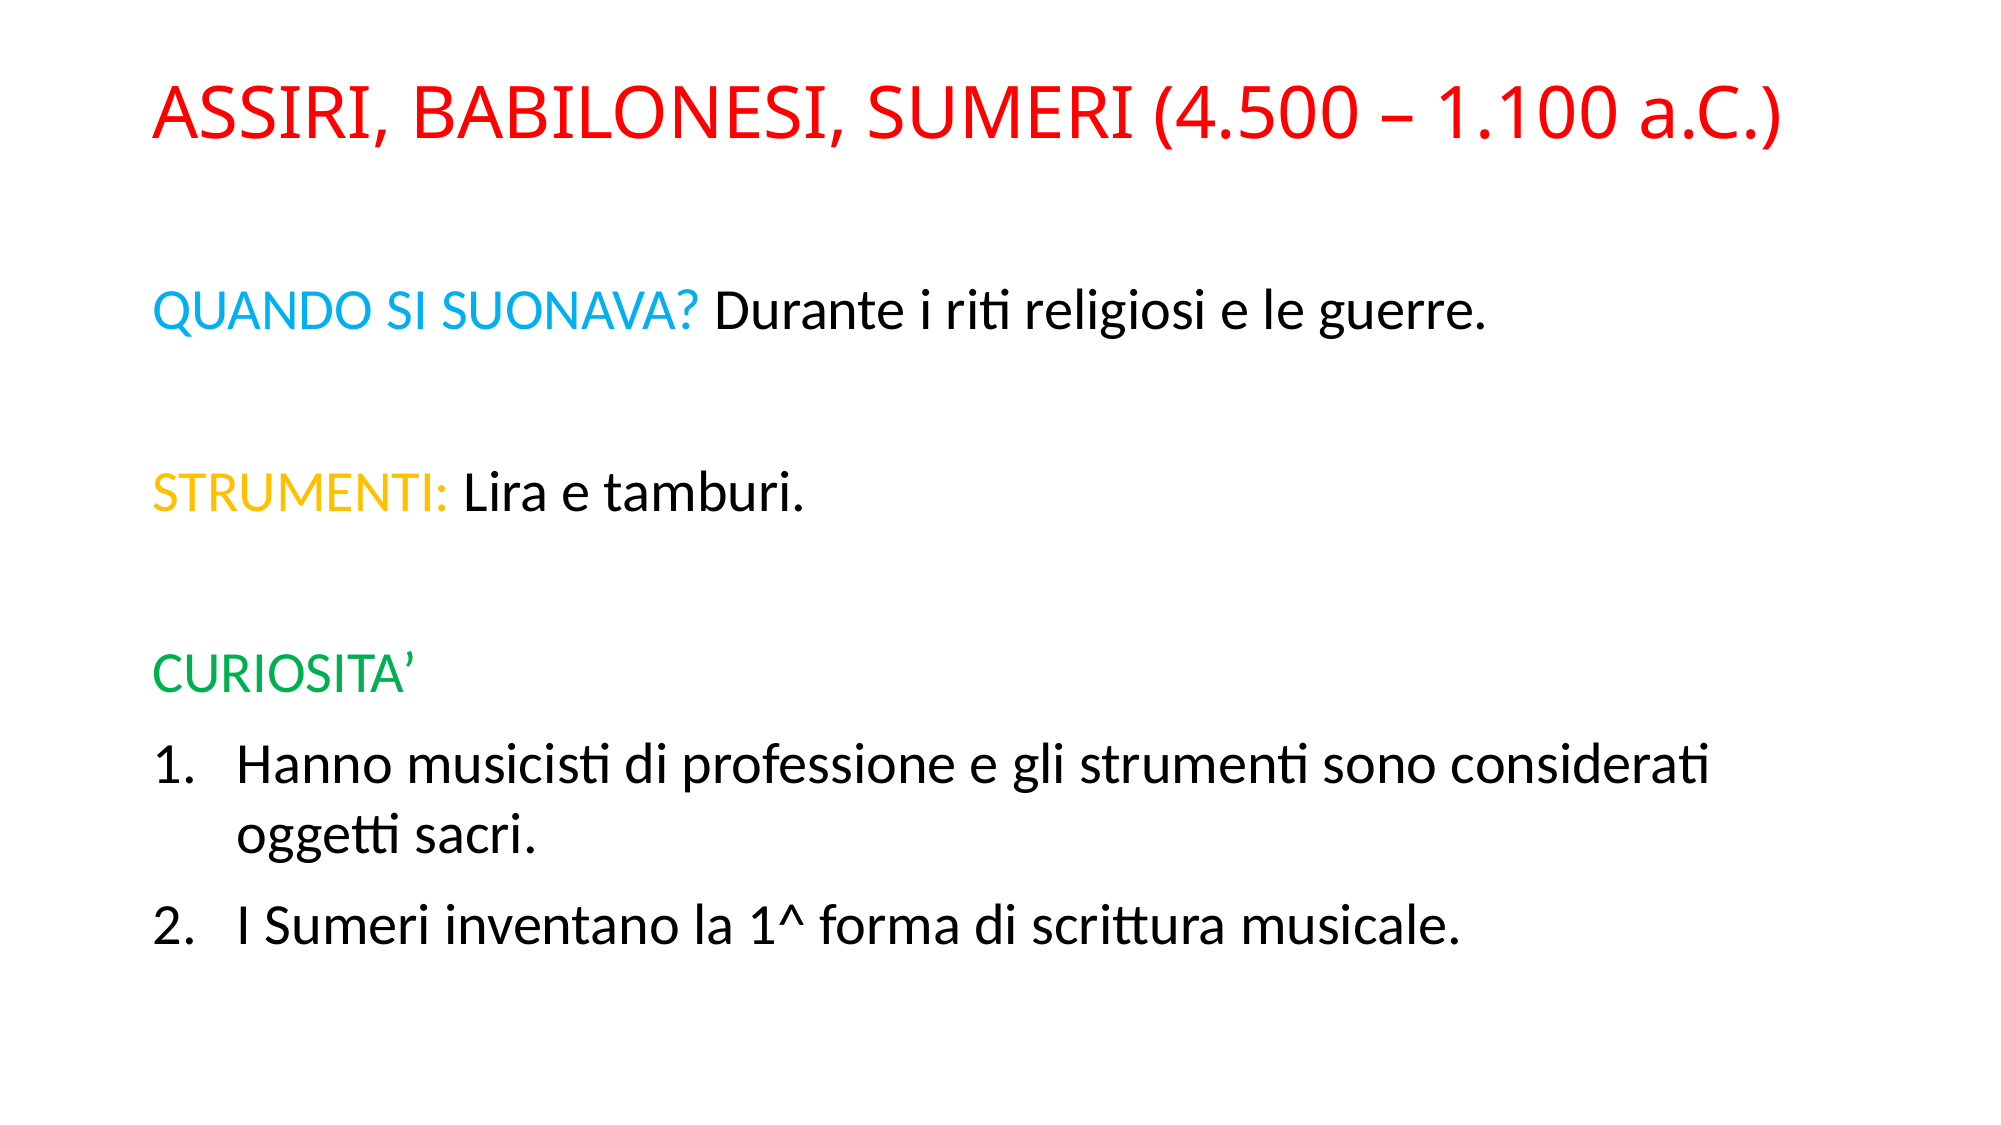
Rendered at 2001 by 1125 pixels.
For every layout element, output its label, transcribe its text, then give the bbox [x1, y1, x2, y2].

list QUANDO SI SUONAVA? Durante i riti religiosi e le guerre. STRUMENTI: Lira e tamburi. CURIOSITA’ Hanno musicisti di professione e gli strumenti sono considerati oggetti sacri. I Sumeri inventano la 1^ forma di scrittura musicale. [137, 263, 1863, 973]
title ASSIRI, BABILONESI, SUMERI (4.500 – 1.100 a.C.) [137, 59, 1863, 171]
